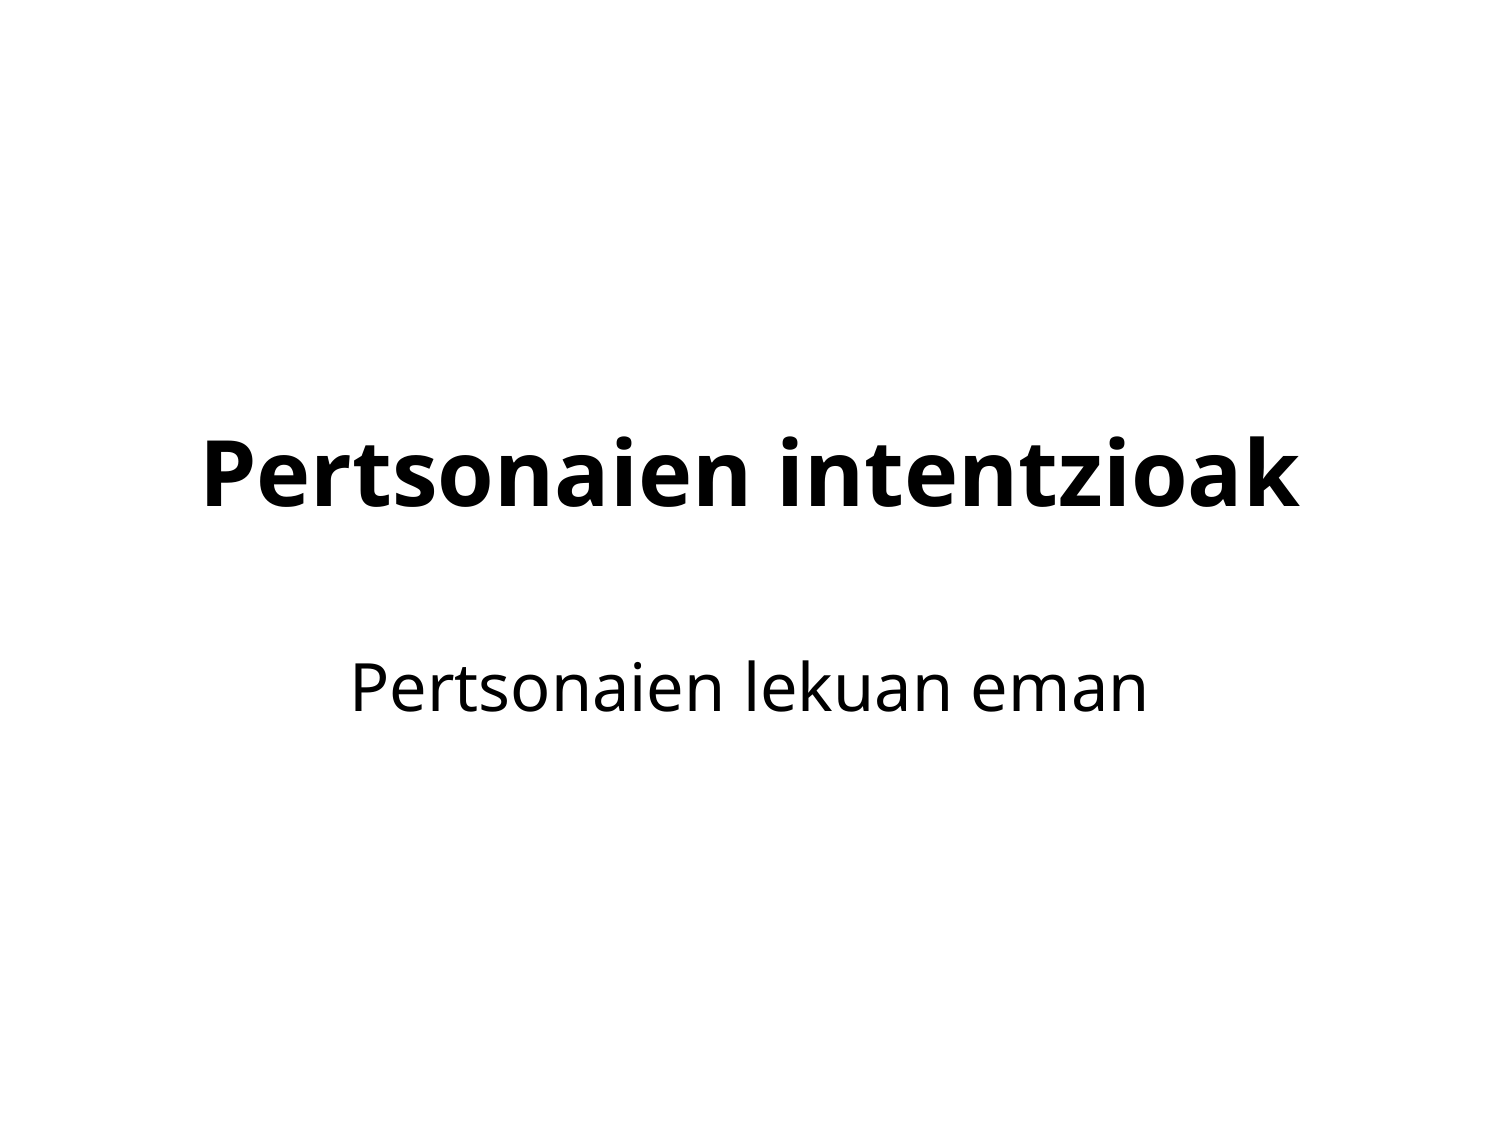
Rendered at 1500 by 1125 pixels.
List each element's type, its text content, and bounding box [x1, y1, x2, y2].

subtitle Pertsonaien lekuan eman [225, 637, 1275, 925]
title Pertsonaien intentzioak [112, 349, 1388, 591]
